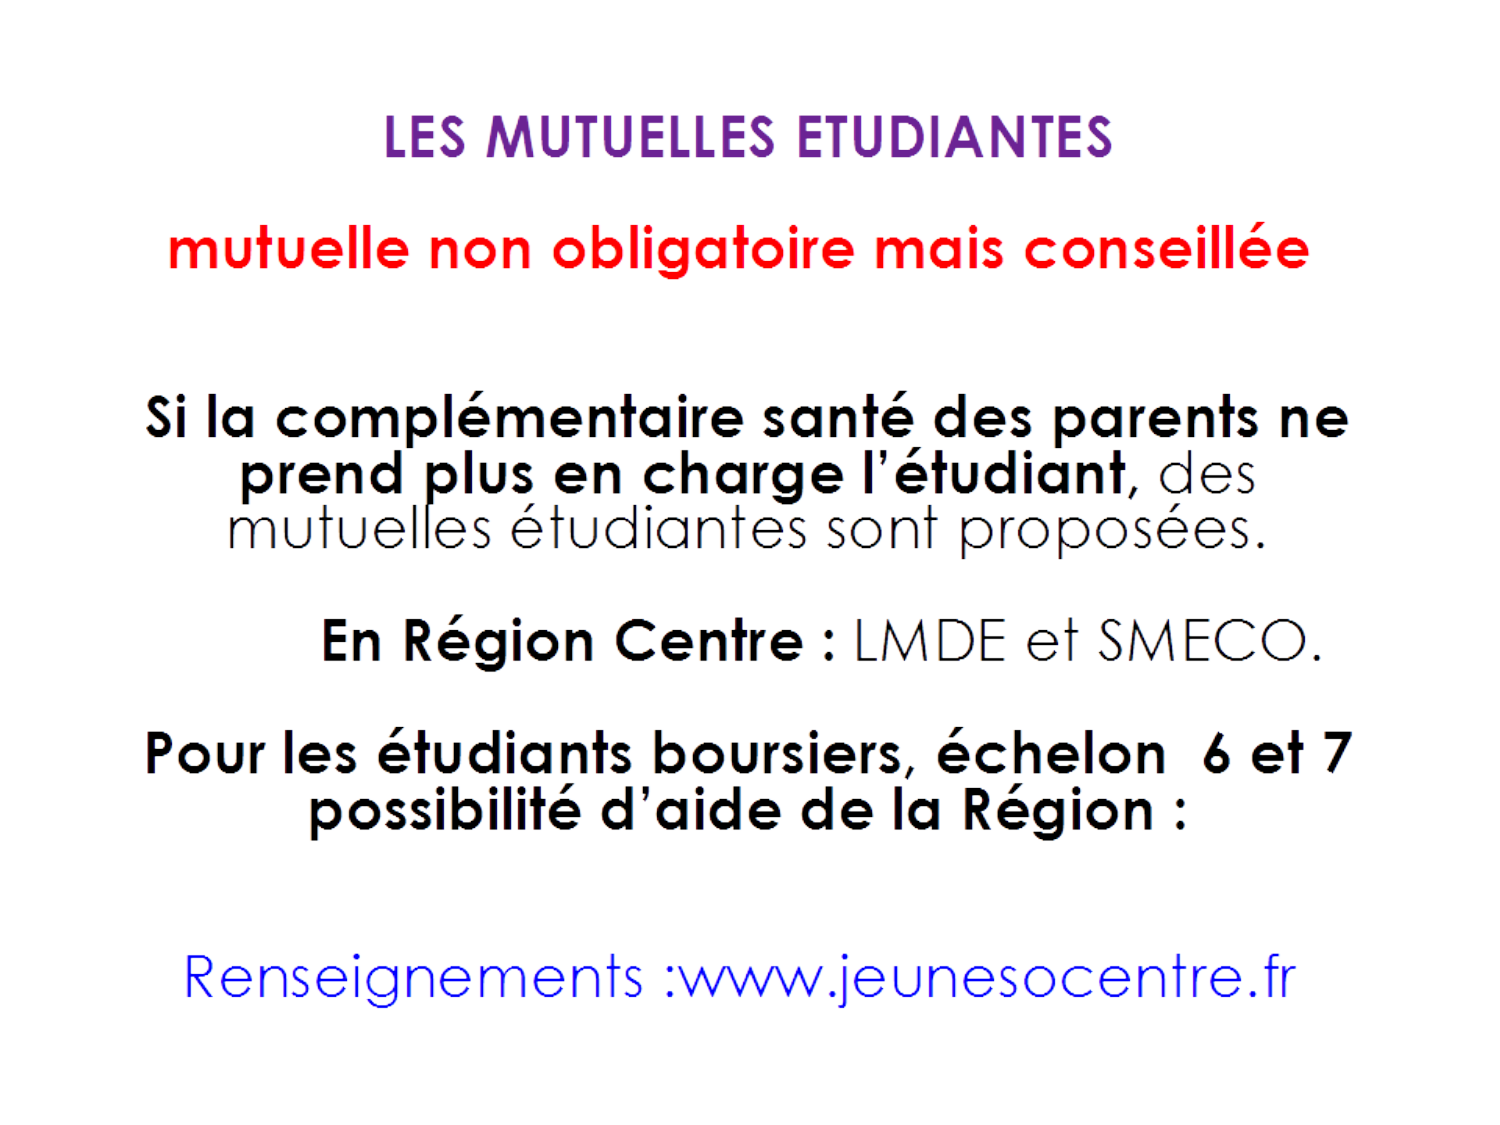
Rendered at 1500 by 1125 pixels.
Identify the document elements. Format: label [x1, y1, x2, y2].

picture [146, 114, 1354, 1010]
